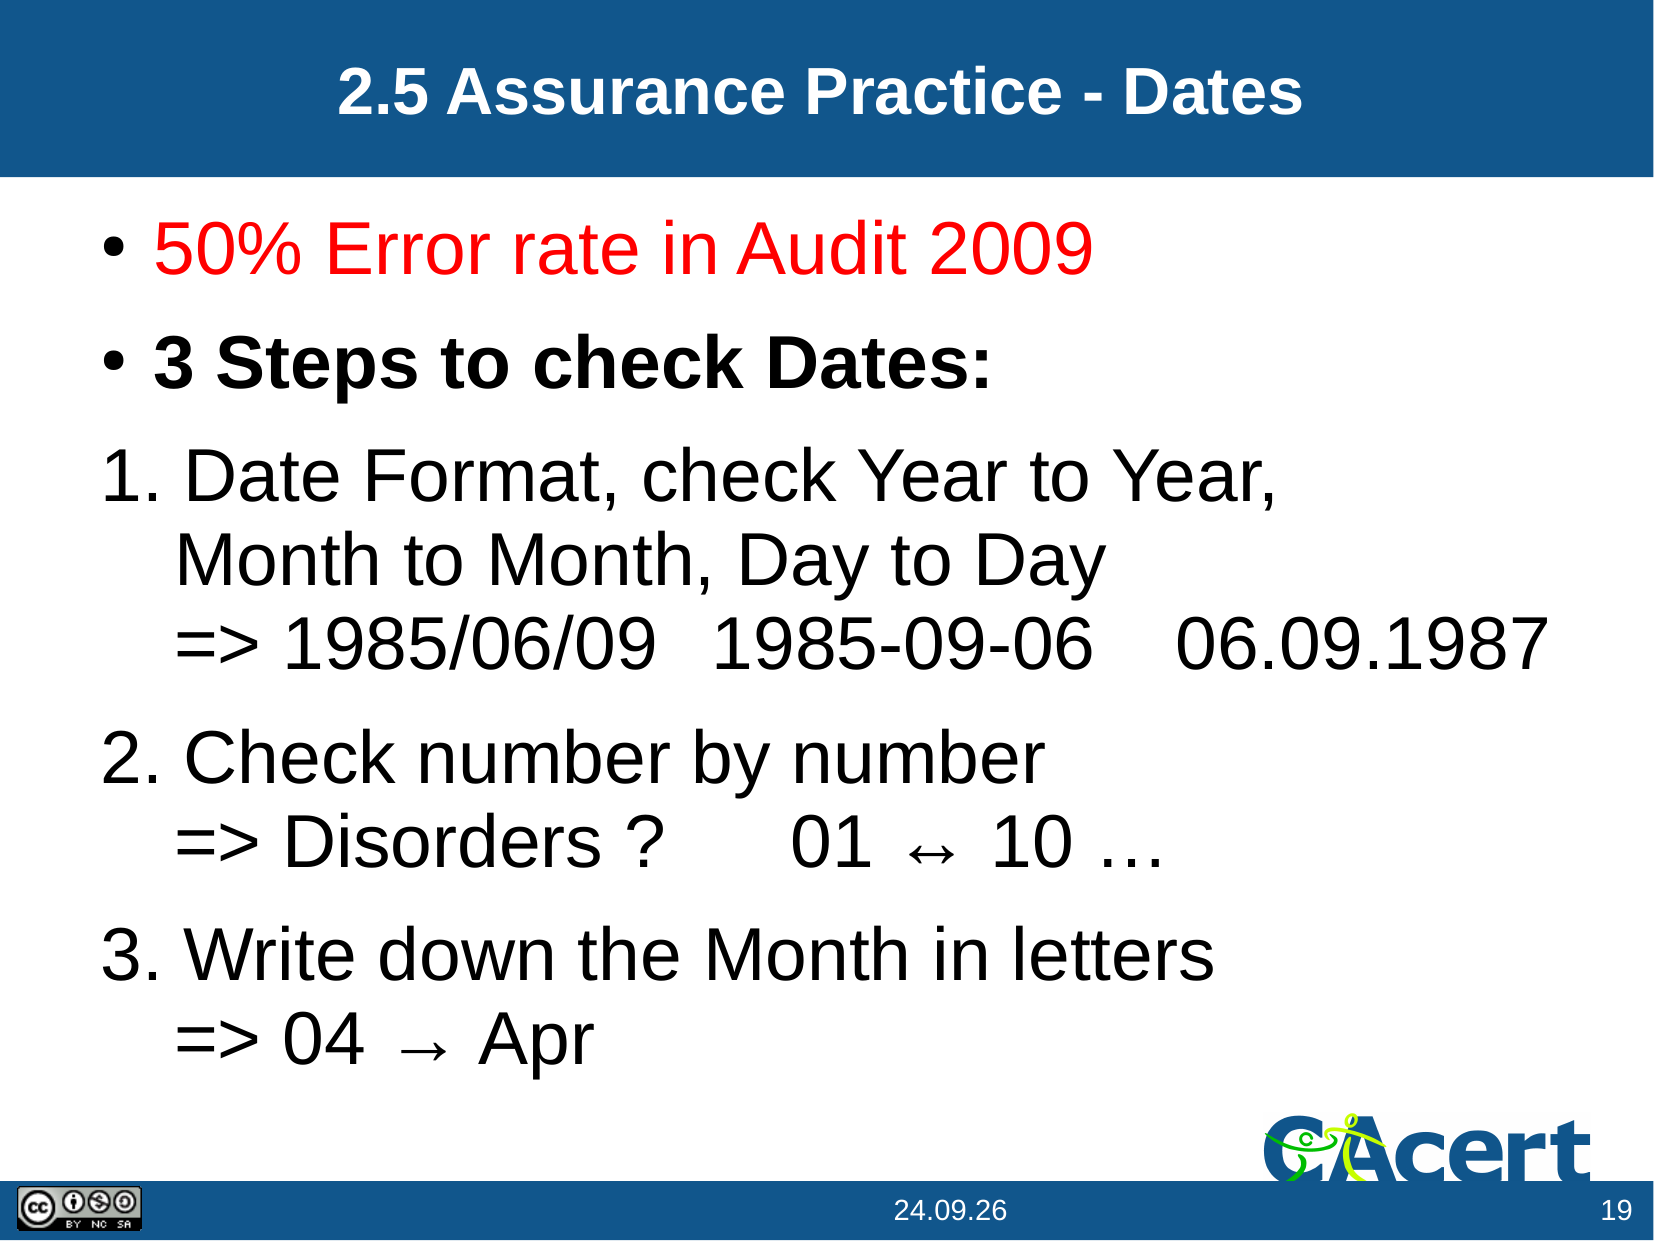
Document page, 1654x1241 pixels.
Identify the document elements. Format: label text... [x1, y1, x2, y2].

picture [17, 1186, 142, 1231]
title 2.5 Assurance Practice - Dates [76, 17, 1565, 166]
picture [1263, 1112, 1591, 1181]
list 50% Error rate in Audit 2009 3 Steps to check Dates: Date Format, check Year to Year, Month to Month, Day to Day => 1985/06/09 1985-09-06 06.09.1987 Check number by number => Disorders ? 01 ↔ 10 … Write down the Month in letters => 04 → Apr [82, 206, 1571, 1081]
